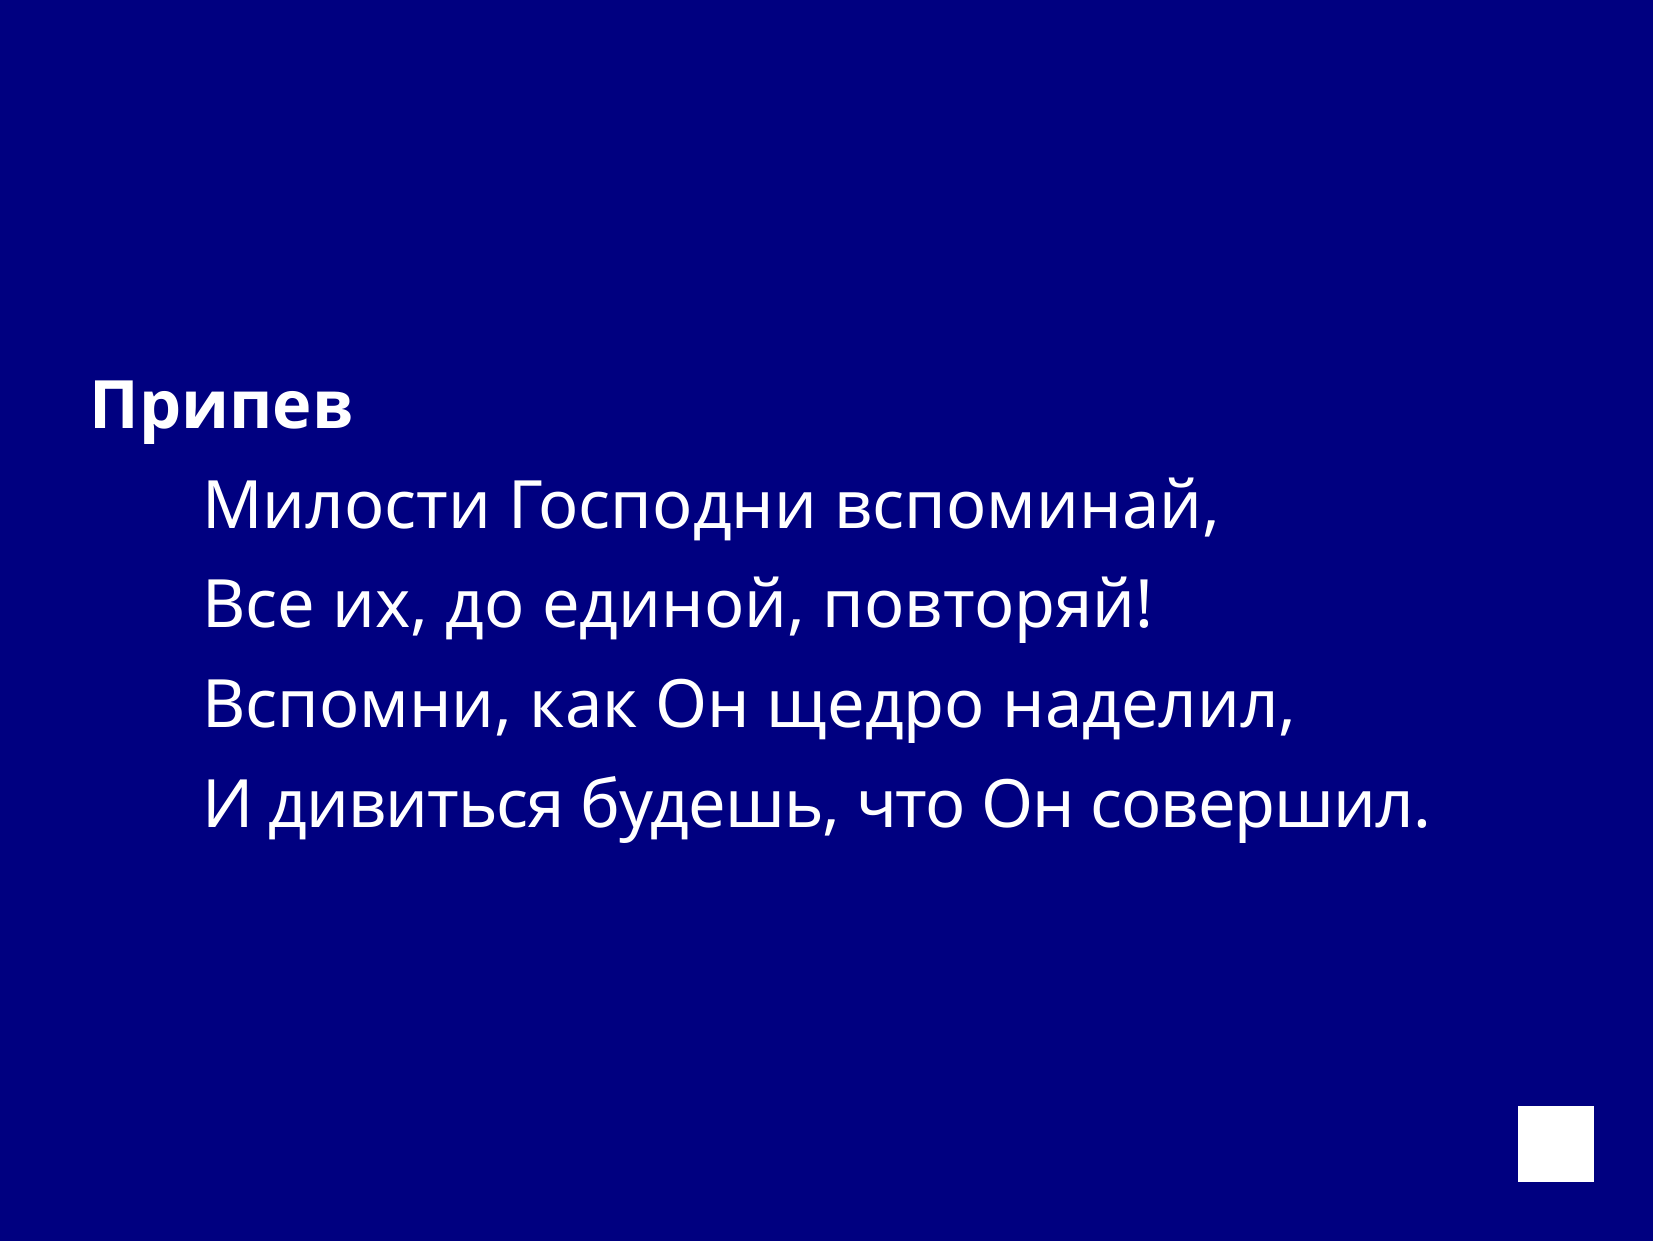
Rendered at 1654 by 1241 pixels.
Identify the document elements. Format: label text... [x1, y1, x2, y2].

text_box Припев Милости Господни вспоминай, Все их, до единой, повторяй! Вспомни, как Он щедро наделил, И дивиться будешь, что Он совершил. [75, 150, 1576, 1163]
text_box [1518, 1106, 1594, 1182]
